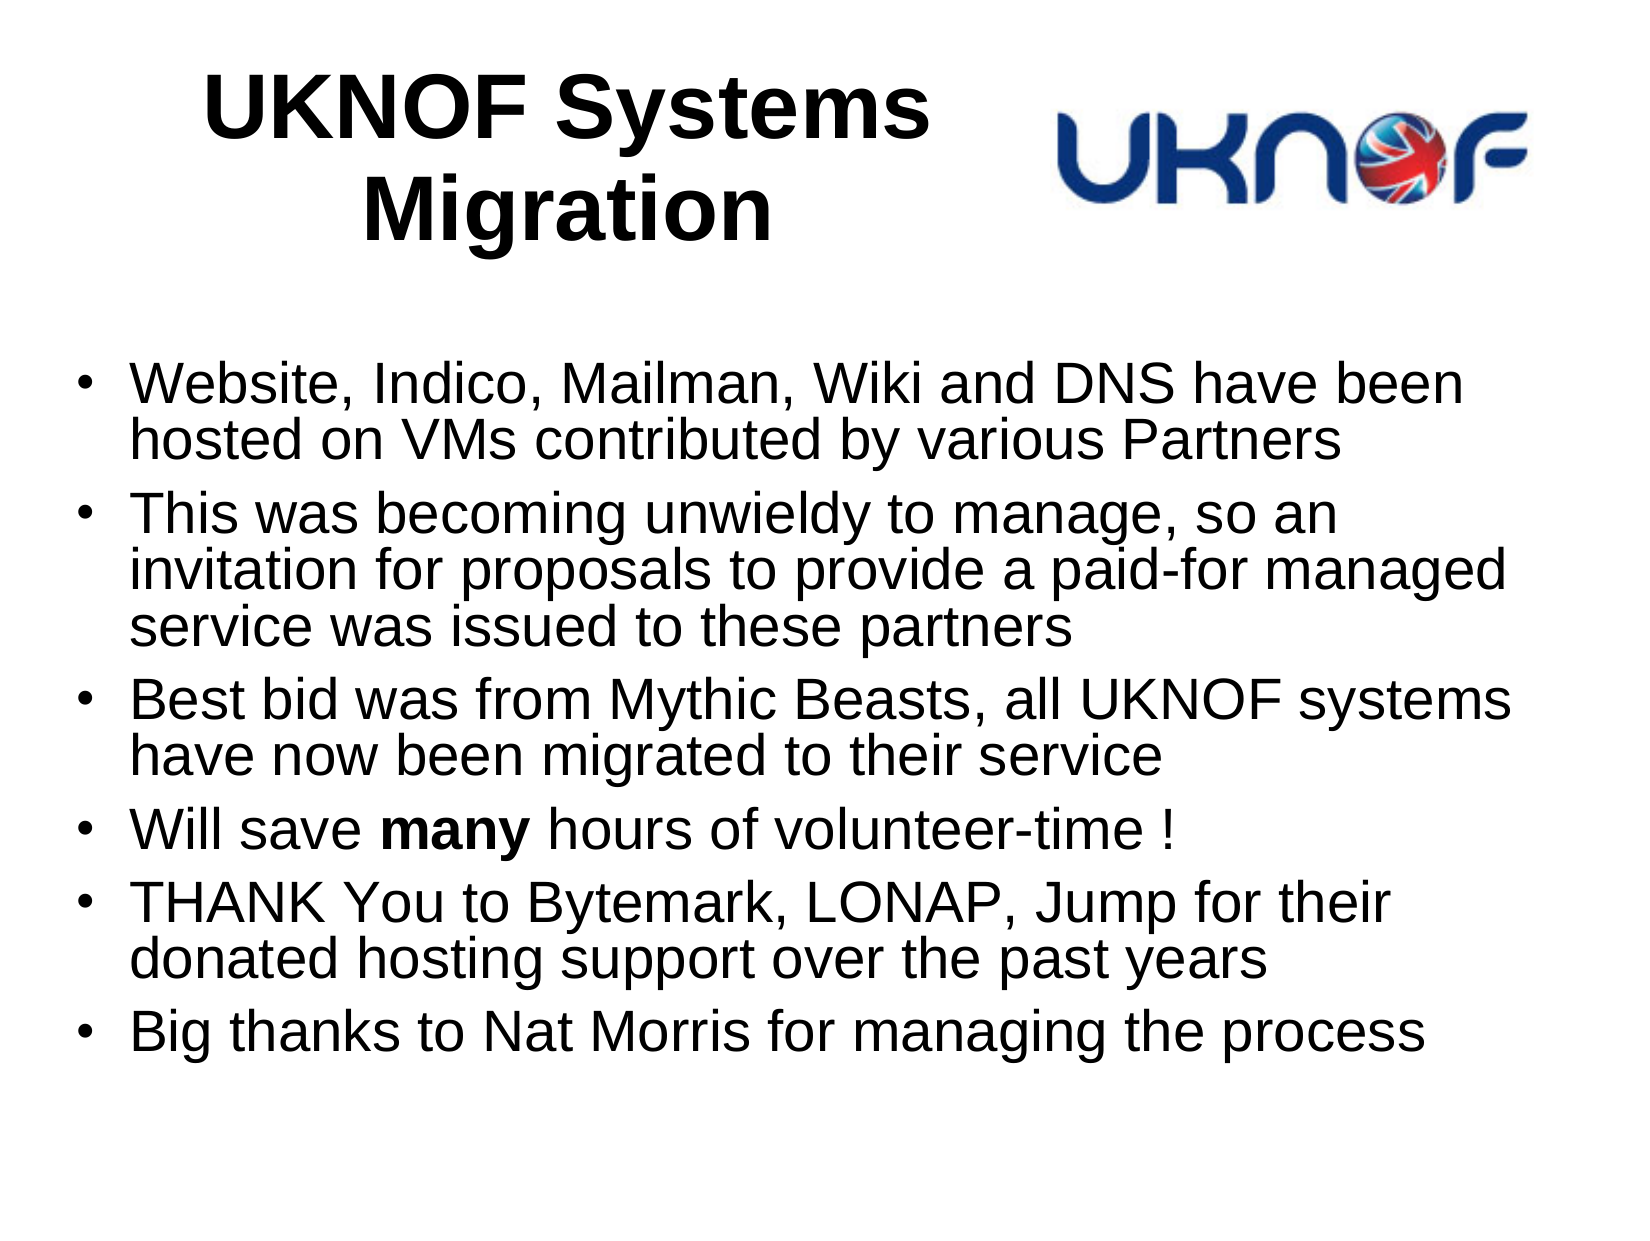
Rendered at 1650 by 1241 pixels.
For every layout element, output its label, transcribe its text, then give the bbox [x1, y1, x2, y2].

title UKNOF Systems Migration [123, 37, 1013, 279]
list Website, Indico, Mailman, Wiki and DNS have been hosted on VMs contributed by various Partners This was becoming unwieldy to manage, so an invitation for proposals to provide a paid-for managed service was issued to these partners Best bid was from Mythic Beasts, all UKNOF systems have now been migrated to their service Will save many hours of volunteer-time ! THANK You to Bytemark, LONAP, Jump for their donated hosting support over the past years Big thanks to Nat Morris for managing the process [75, 358, 1576, 1078]
picture [1050, 93, 1536, 225]
